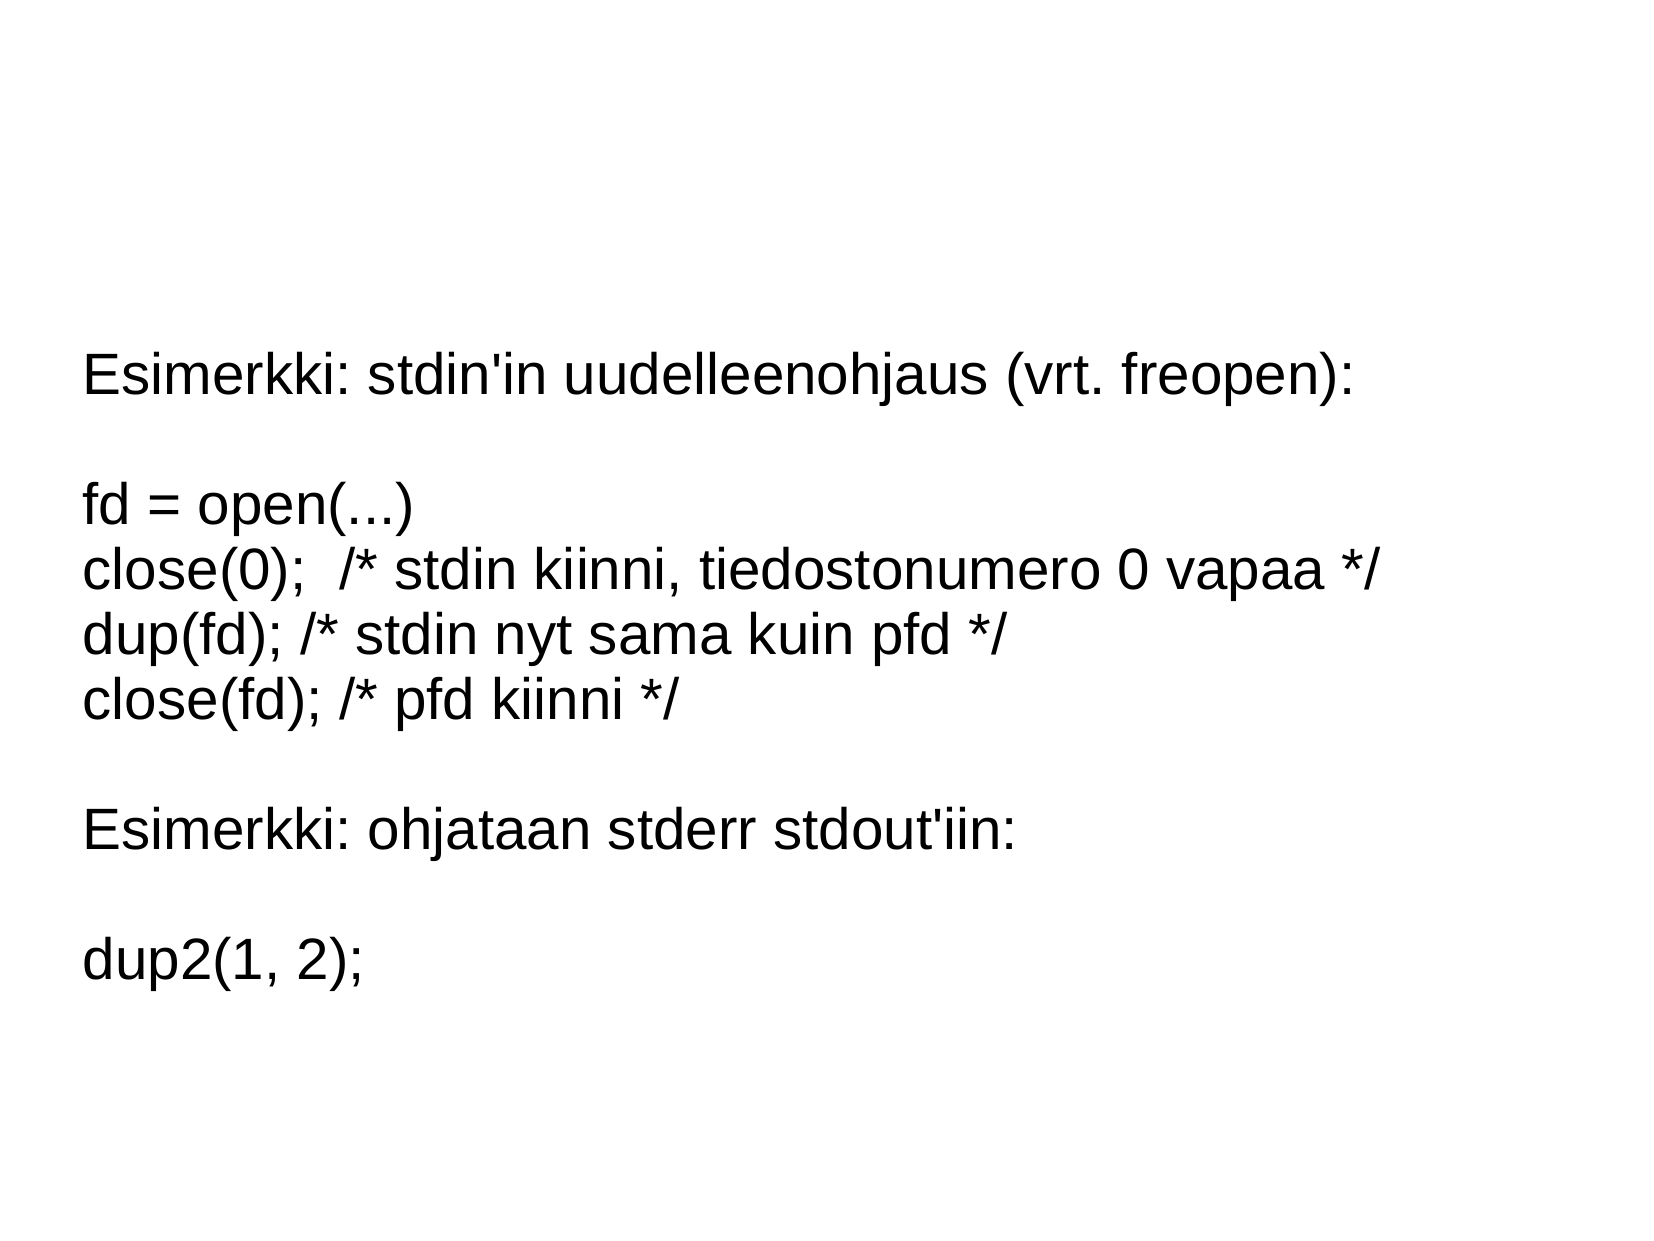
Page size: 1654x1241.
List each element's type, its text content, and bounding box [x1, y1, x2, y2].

text_box Esimerkki: stdin'in uudelleenohjaus (vrt. freopen): fd = open(...) close(0); /* stdin kiinni, tiedostonumero 0 vapaa */ dup(fd); /* stdin nyt sama kuin pfd */ close(fd); /* pfd kiinni */ Esimerkki: ohjataan stderr stdout'iin: dup2(1, 2); [82, 297, 1571, 1102]
